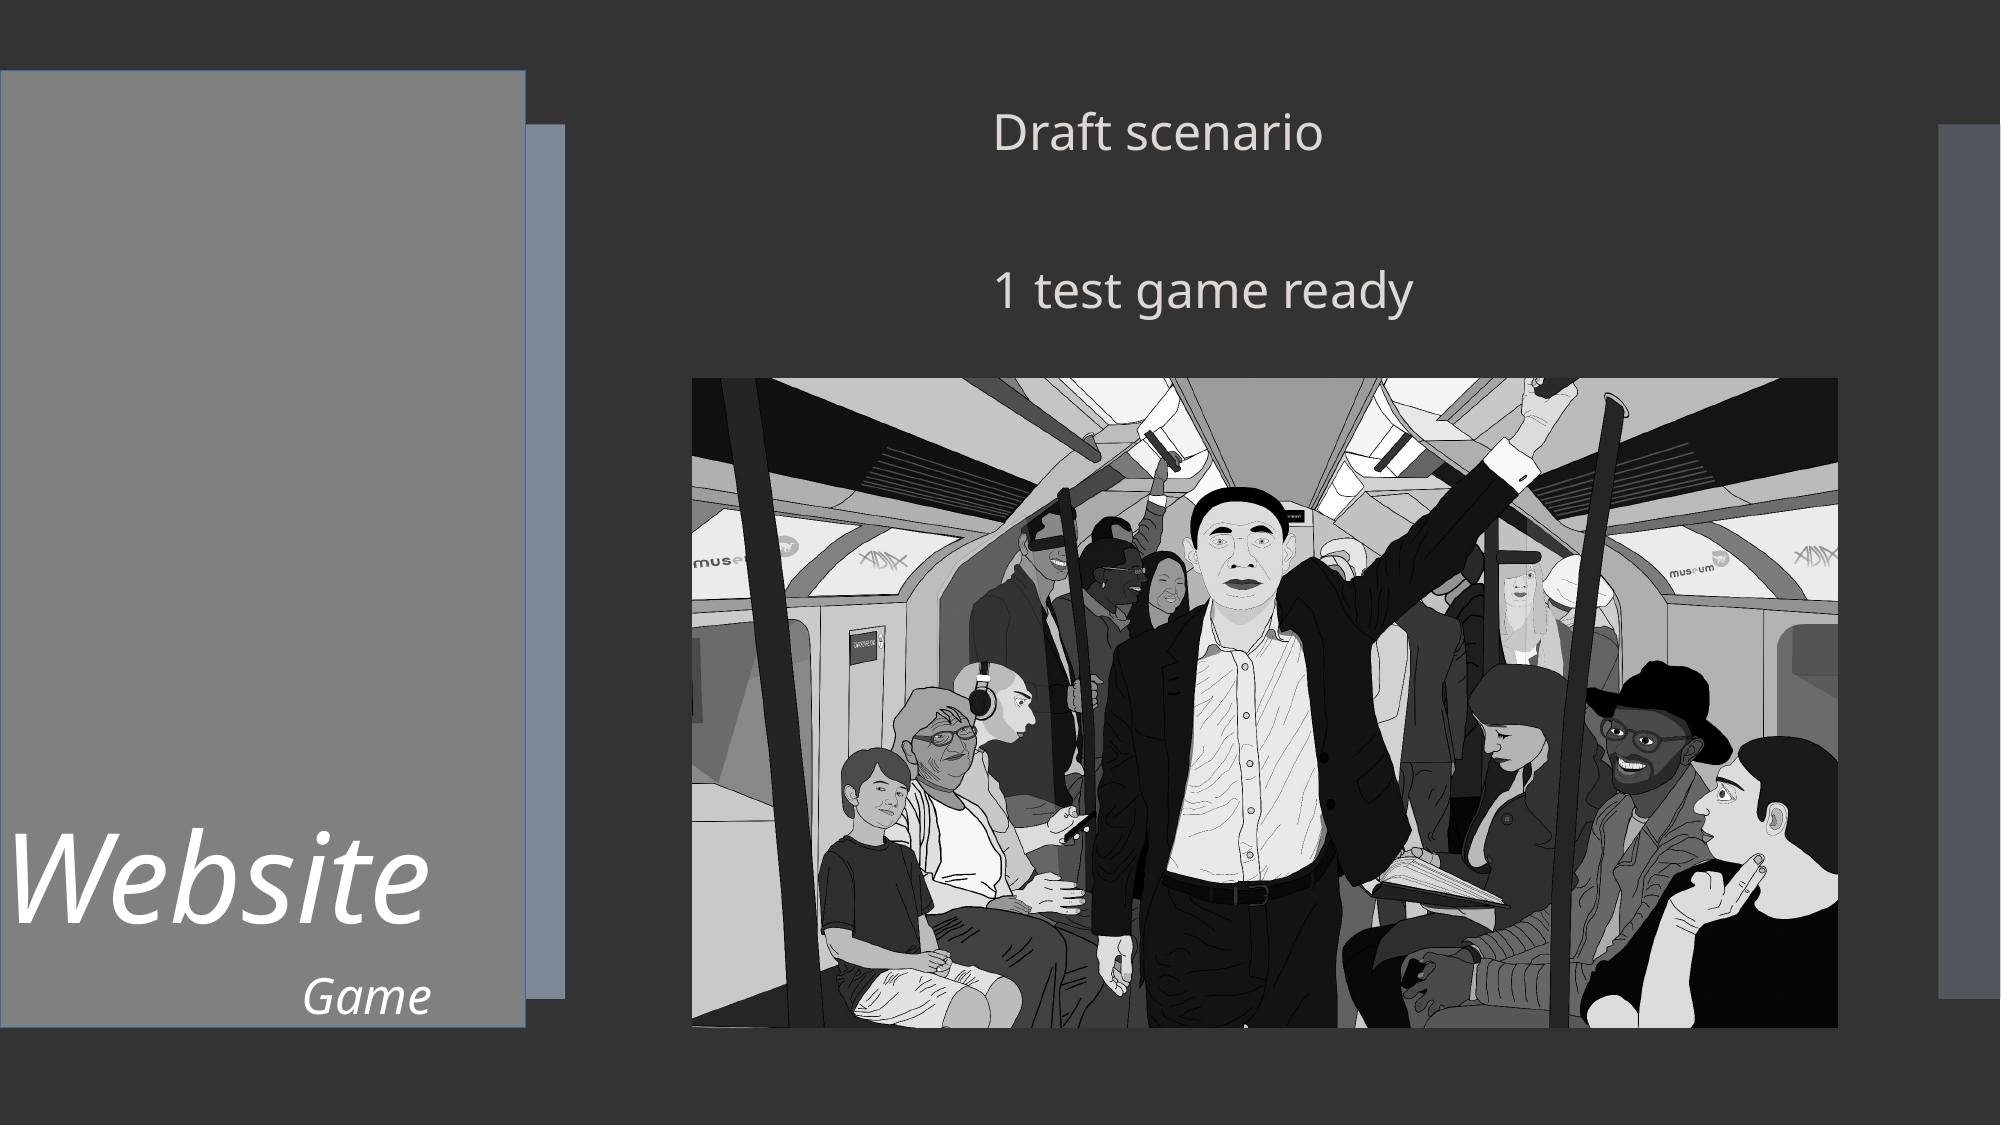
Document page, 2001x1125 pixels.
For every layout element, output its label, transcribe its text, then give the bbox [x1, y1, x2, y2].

text_box [0, 70, 526, 1028]
subtitle Draft scenario 1 test game ready [992, 47, 1678, 378]
picture [692, 378, 1838, 1028]
text_box Website Game [0, 696, 485, 1123]
